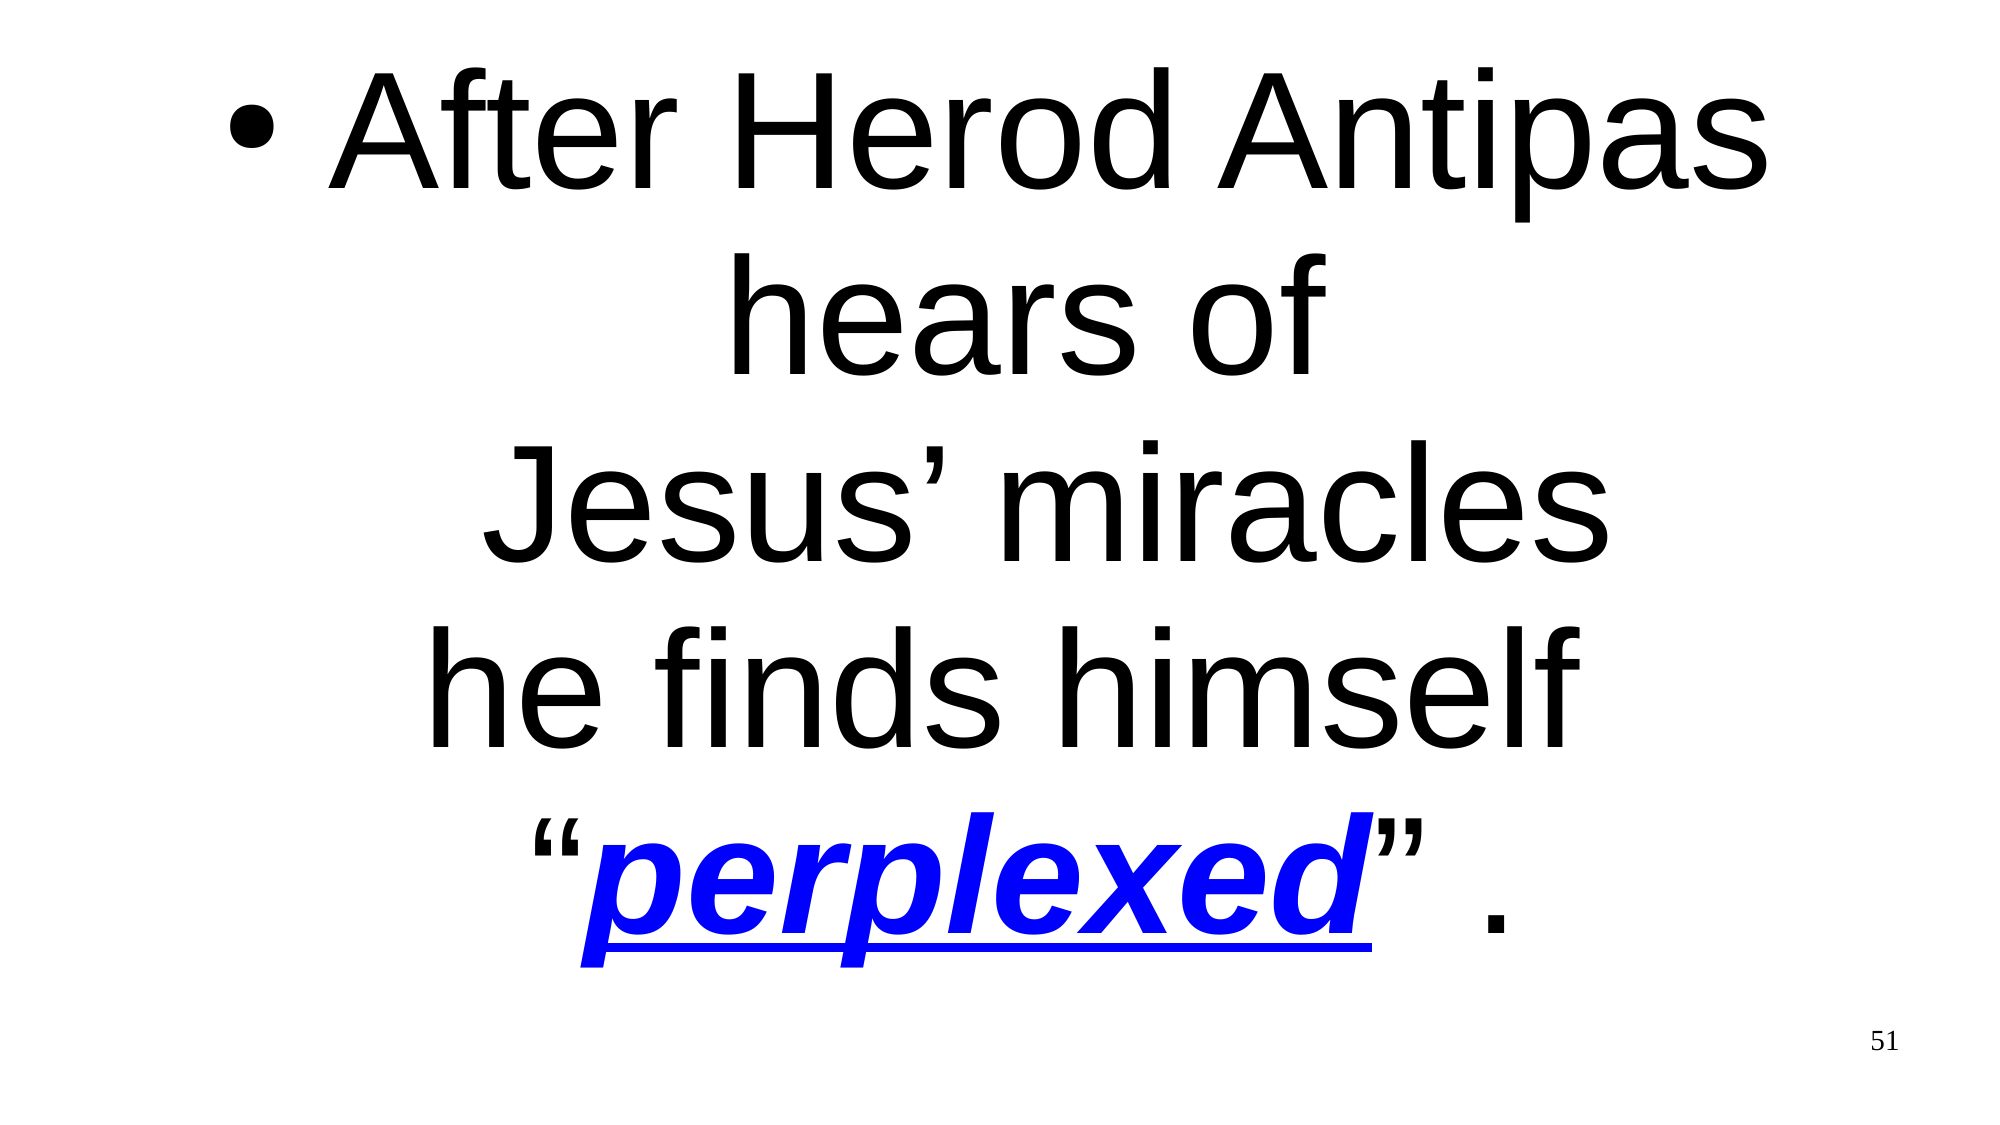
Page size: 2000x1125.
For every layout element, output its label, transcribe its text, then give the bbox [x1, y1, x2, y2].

list After Herod Antipas hears of Jesus’ miracles he finds himself “perplexed” . [37, 37, 1988, 1088]
